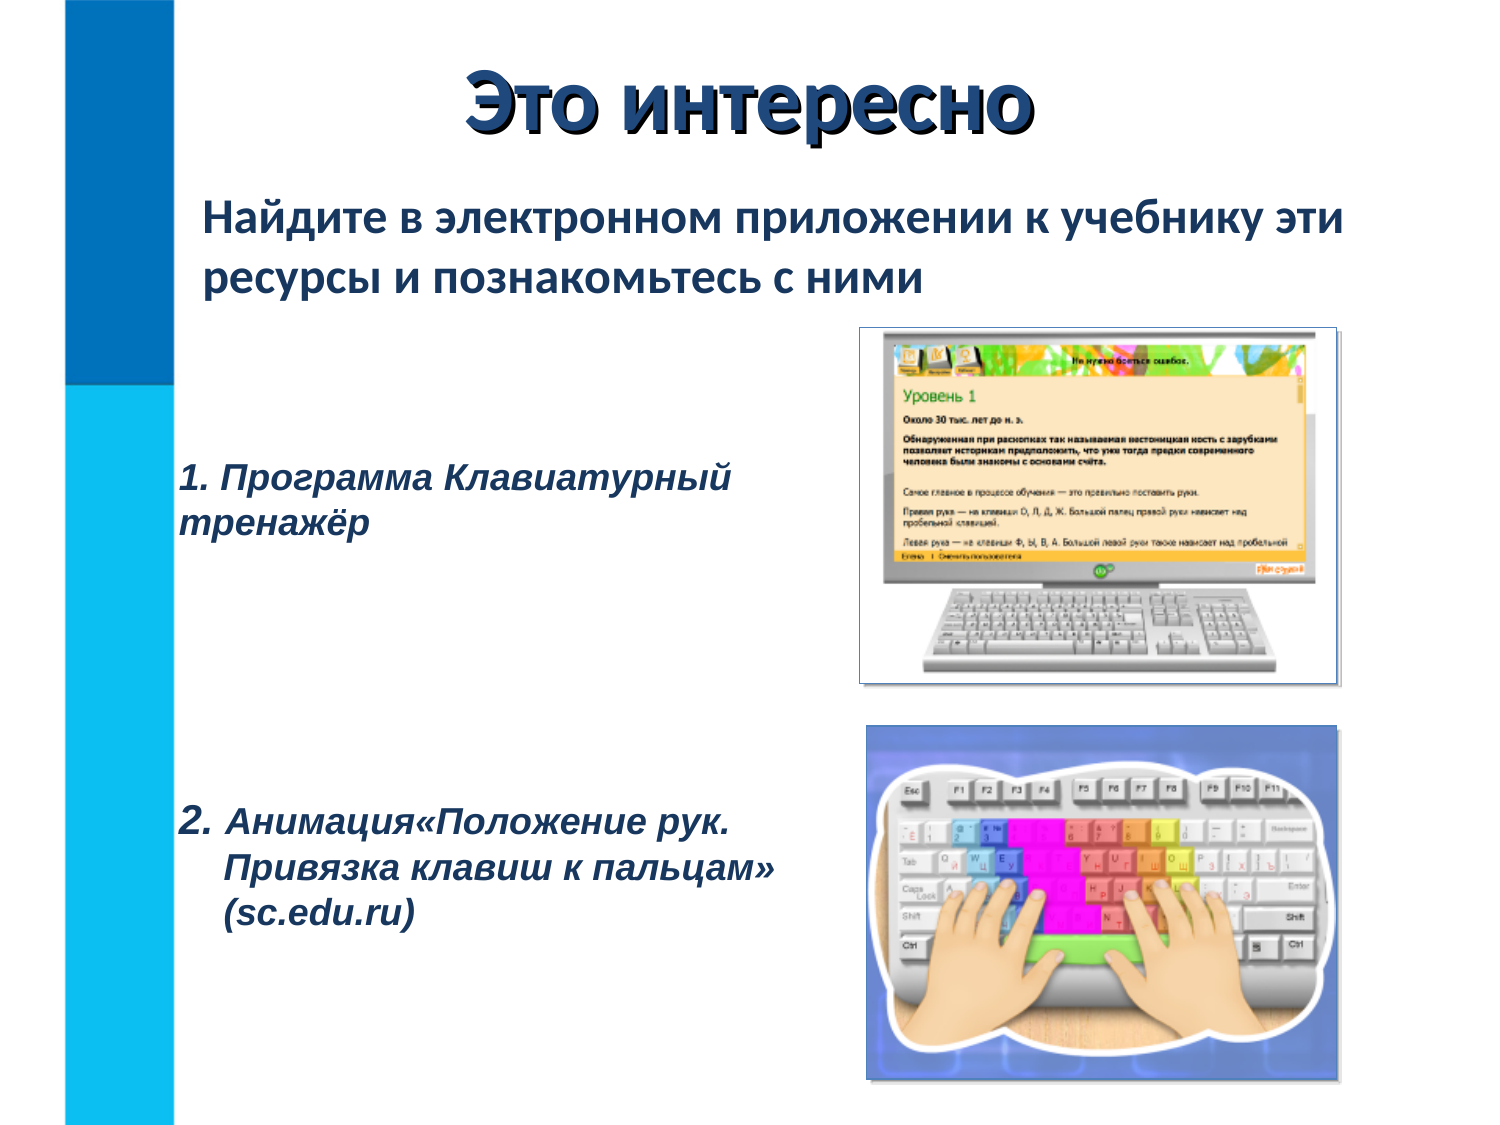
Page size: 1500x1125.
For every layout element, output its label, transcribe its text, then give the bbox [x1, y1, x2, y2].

text_box 2. Анимация«Положение рук. Привязка клавиш к пальцам» (sc.edu.ru) [164, 785, 856, 941]
title Это интересно [75, 0, 1426, 188]
text_box Программа Клавиатурный тренажёр [164, 445, 809, 596]
text_box Найдите в электронном приложении к учебнику эти ресурсы и познакомьтесь с ними [187, 175, 1454, 312]
picture [0, 0, 1500, 1125]
